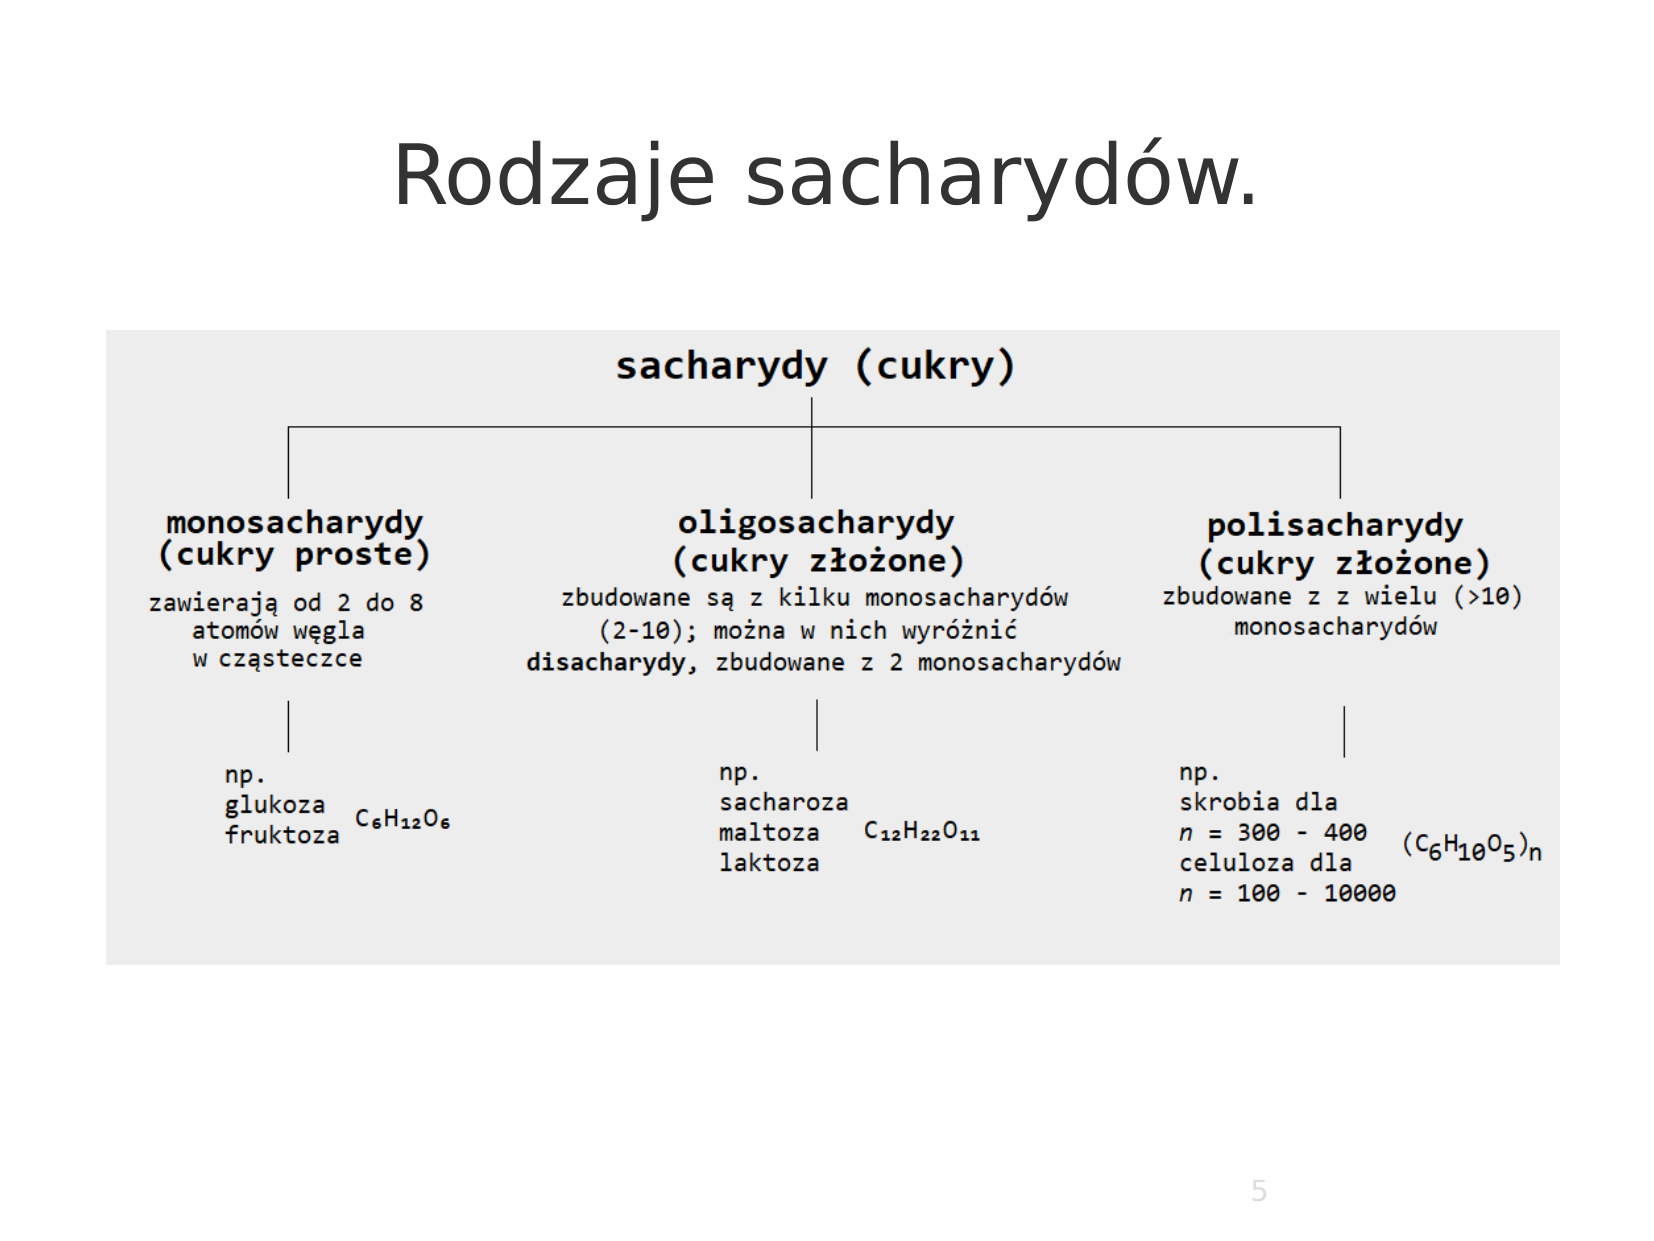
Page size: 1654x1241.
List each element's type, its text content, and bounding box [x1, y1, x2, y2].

picture [106, 330, 1560, 965]
title Rodzaje sacharydów. [114, 73, 1539, 271]
text_box [1250, 1172, 1636, 1241]
